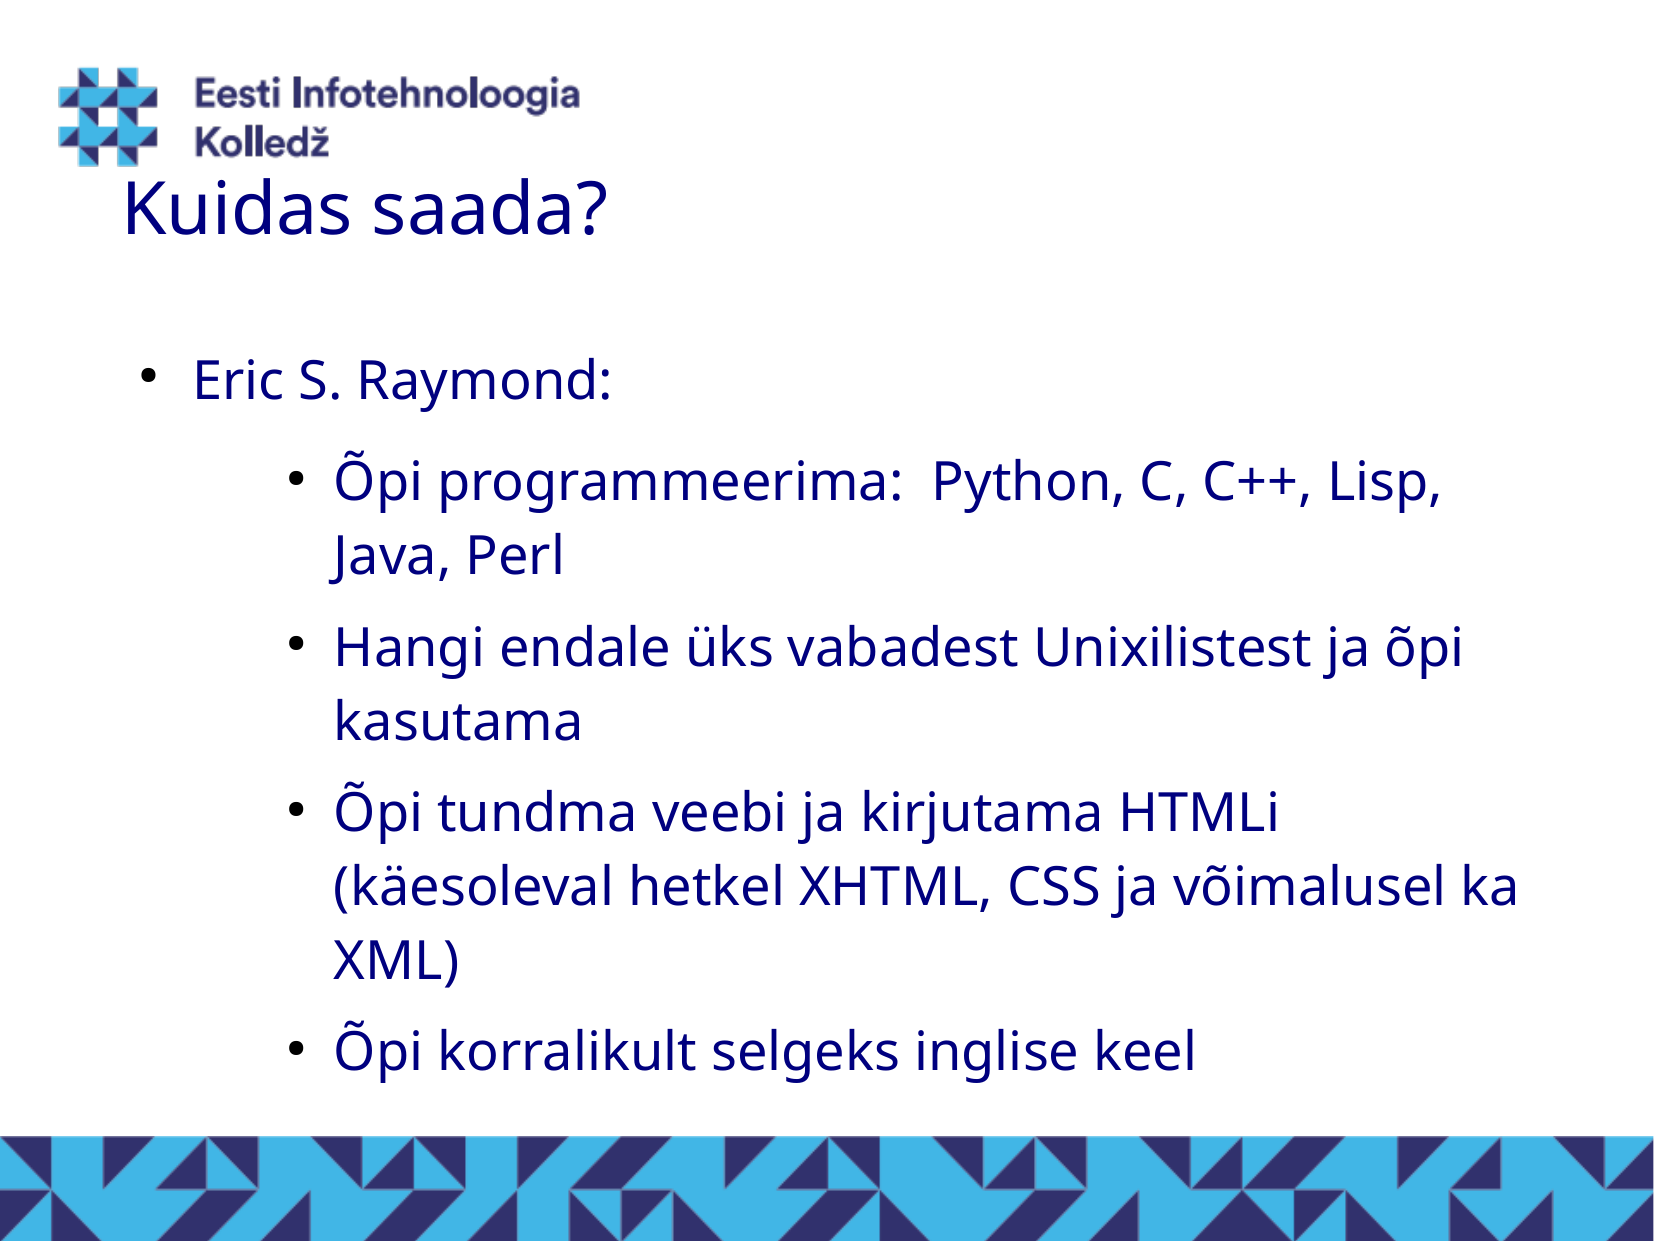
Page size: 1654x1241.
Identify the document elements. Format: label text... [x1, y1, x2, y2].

title Kuidas saada? [121, 102, 1534, 310]
list Eric S. Raymond: Õpi programmeerima: Python, C, C++, Lisp, Java, Perl Hangi endale üks vabadest Unixilistest ja õpi kasutama Õpi tundma veebi ja kirjutama HTMLi (käesoleval hetkel XHTML, CSS ja võimalusel ka XML) Õpi korralikult selgeks inglise keel [121, 344, 1534, 1224]
